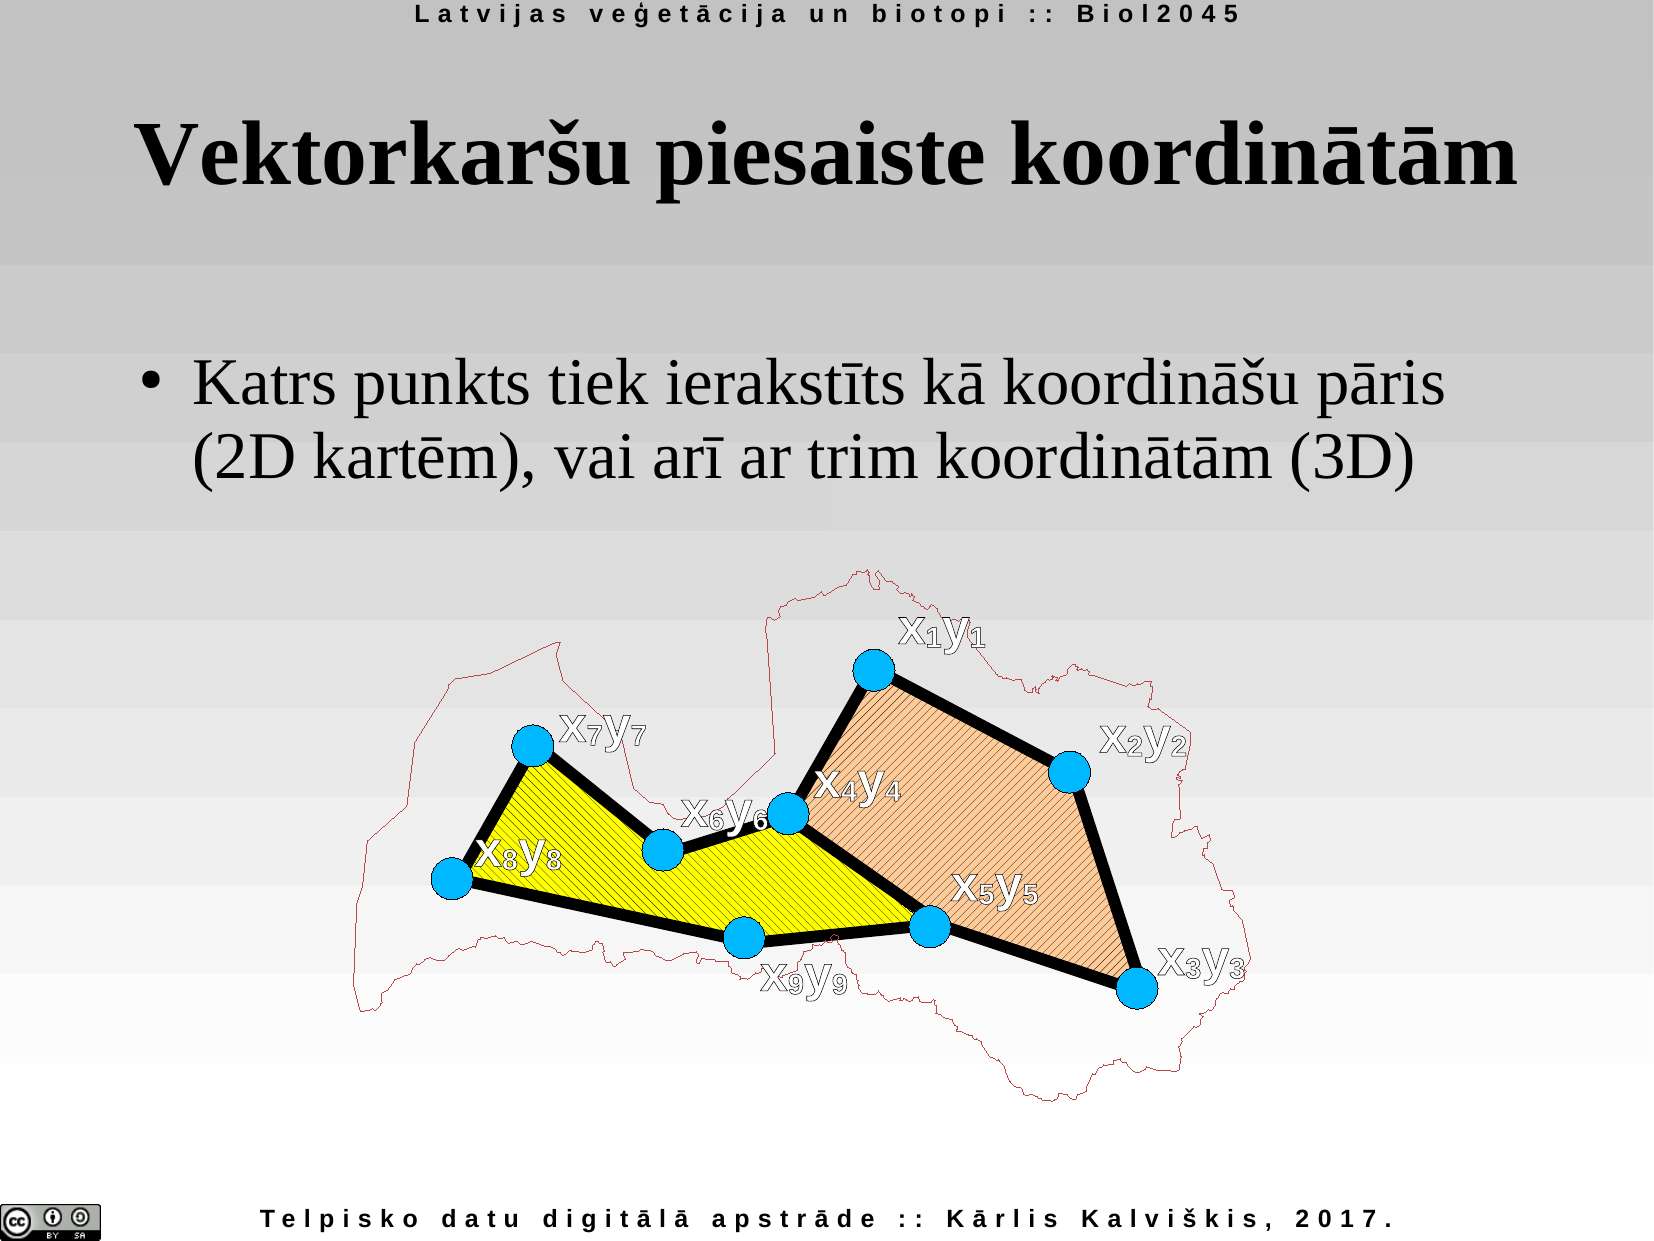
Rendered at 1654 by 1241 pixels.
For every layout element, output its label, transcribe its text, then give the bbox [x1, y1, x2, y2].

list Katrs punkts tiek ierakstīts kā koordināšu pāris (2D kartēm), vai arī ar trim koordinātām (3D) [121, 344, 1534, 1127]
picture [0, 0, 1654, 1241]
text_box x7y7 [558, 688, 647, 761]
text_box x5y5 [950, 847, 1039, 920]
text_box x3y3 [1157, 921, 1246, 994]
title Vektorkaršu piesaiste koordinātām [121, 102, 1534, 311]
text_box x8y8 [474, 813, 563, 885]
text_box [504, 649, 1158, 1010]
text_box x4y4 [813, 744, 902, 816]
text_box x1y1 [897, 590, 986, 663]
text_box x9y9 [760, 937, 849, 1010]
text_box [431, 857, 474, 900]
text_box x6y6 [680, 773, 769, 846]
text_box x2y2 [1099, 699, 1188, 771]
